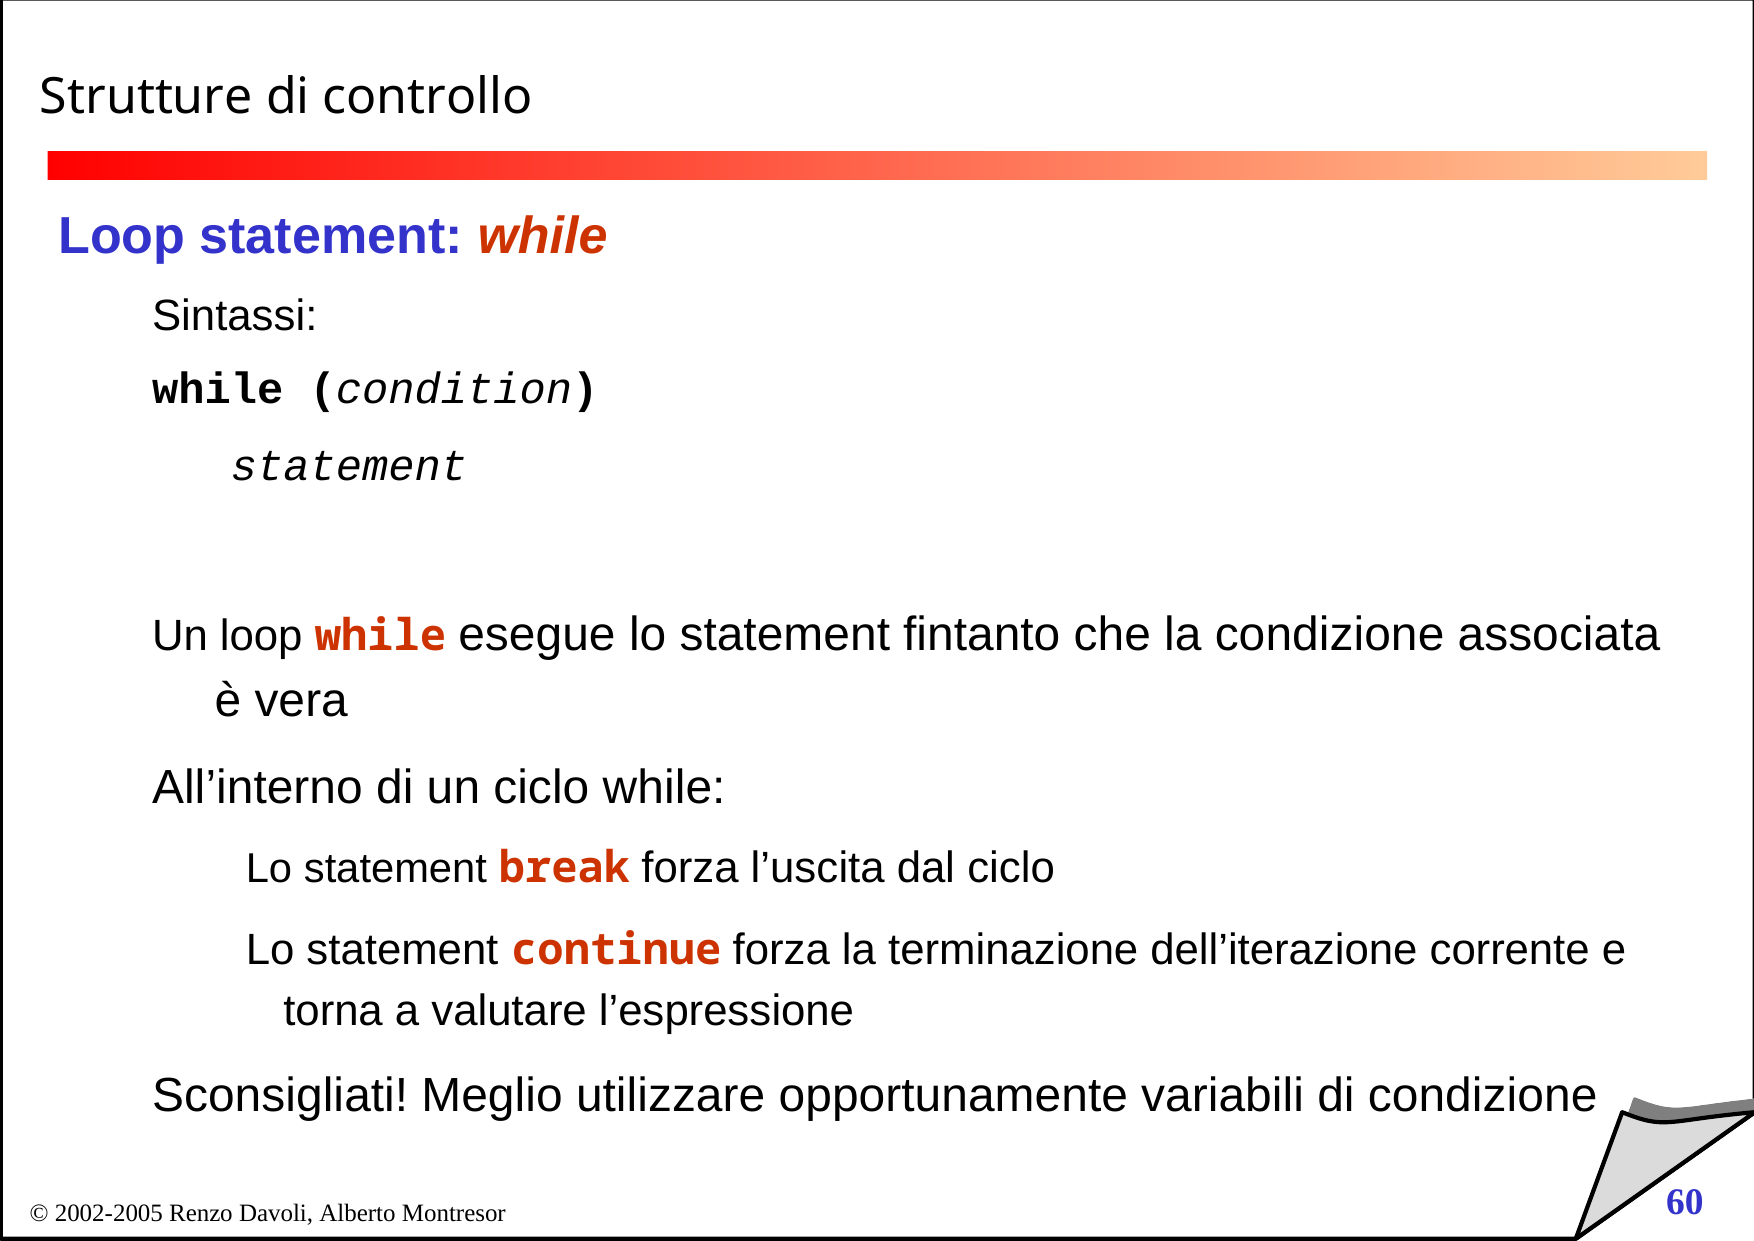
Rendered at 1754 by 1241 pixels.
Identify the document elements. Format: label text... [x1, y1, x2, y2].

text_box main [750, 151, 754, 179]
list Loop statement: while Sintassi: while (condition) statement Un loop while esegue lo statement fintanto che la condizione associata è vera All’interno di un ciclo while: Lo statement break forza l’uscita dal ciclo Lo statement continue forza la terminazione dell’iterazione corrente e torna a valutare l’espressione Sconsigliati! Meglio utilizzare opportunamente variabili di condizione [58, 206, 1696, 1112]
title Strutture di controllo [40, 49, 1714, 144]
